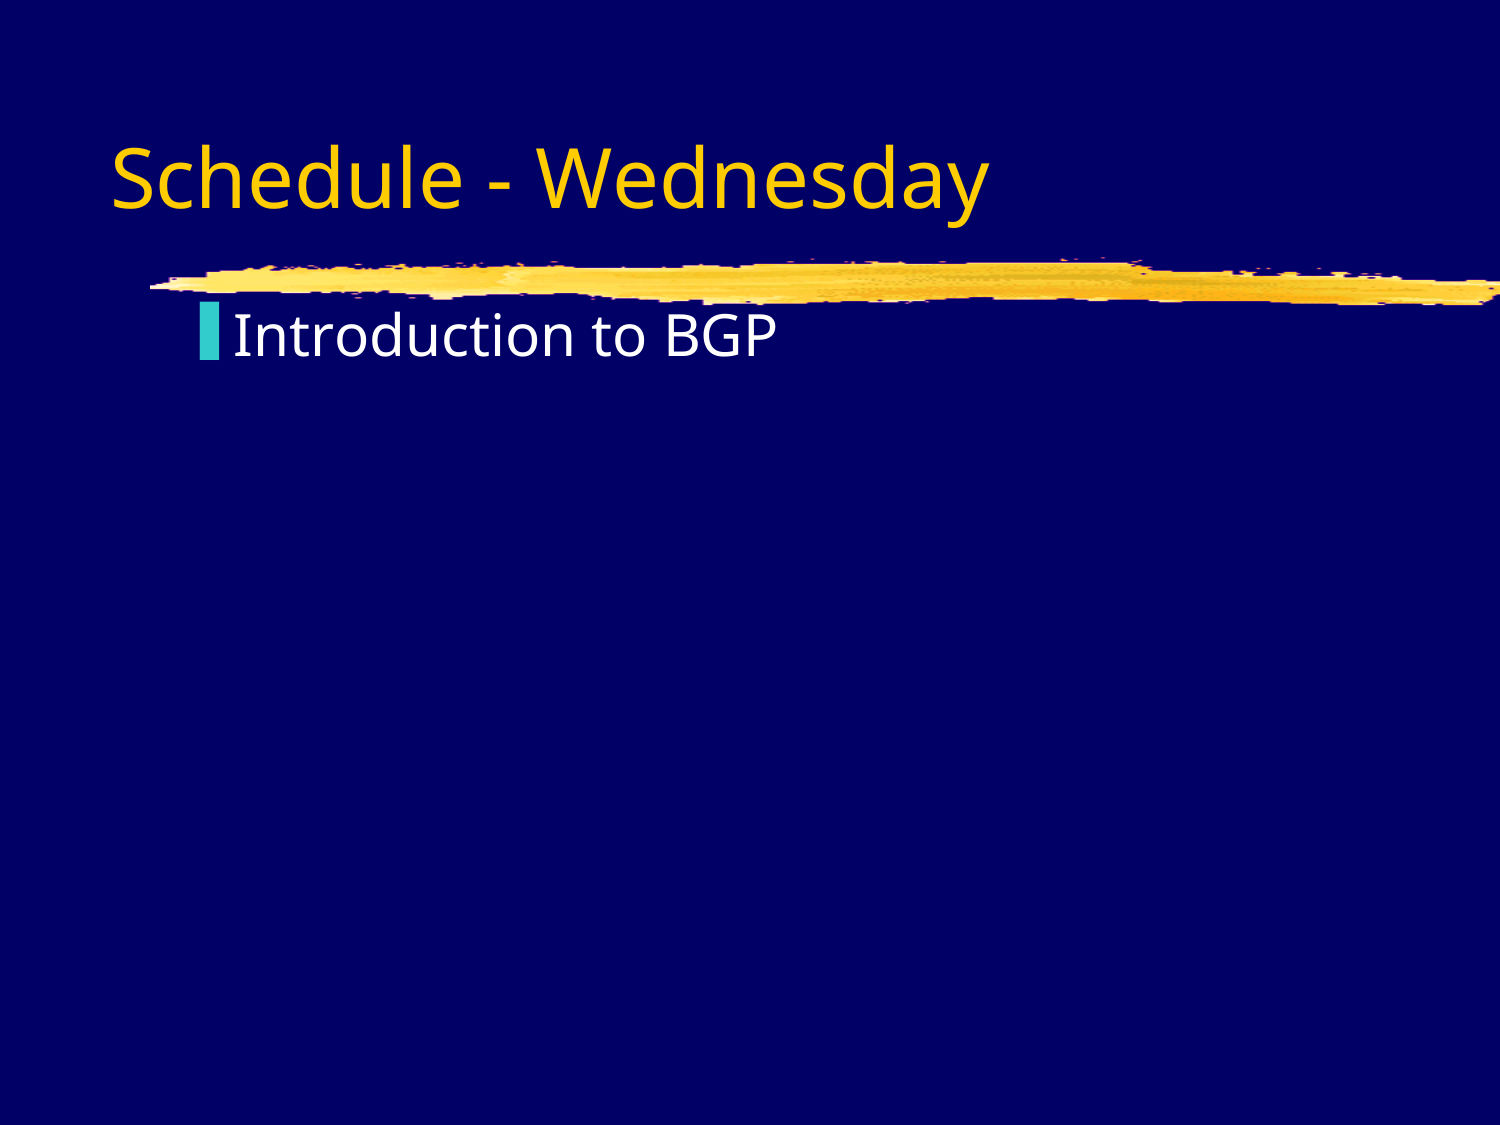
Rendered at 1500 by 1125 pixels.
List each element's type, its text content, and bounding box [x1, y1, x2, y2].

picture [150, 252, 1500, 316]
title Schedule - Wednesday [110, 78, 1391, 297]
list Introduction to BGP [110, 312, 1391, 1118]
